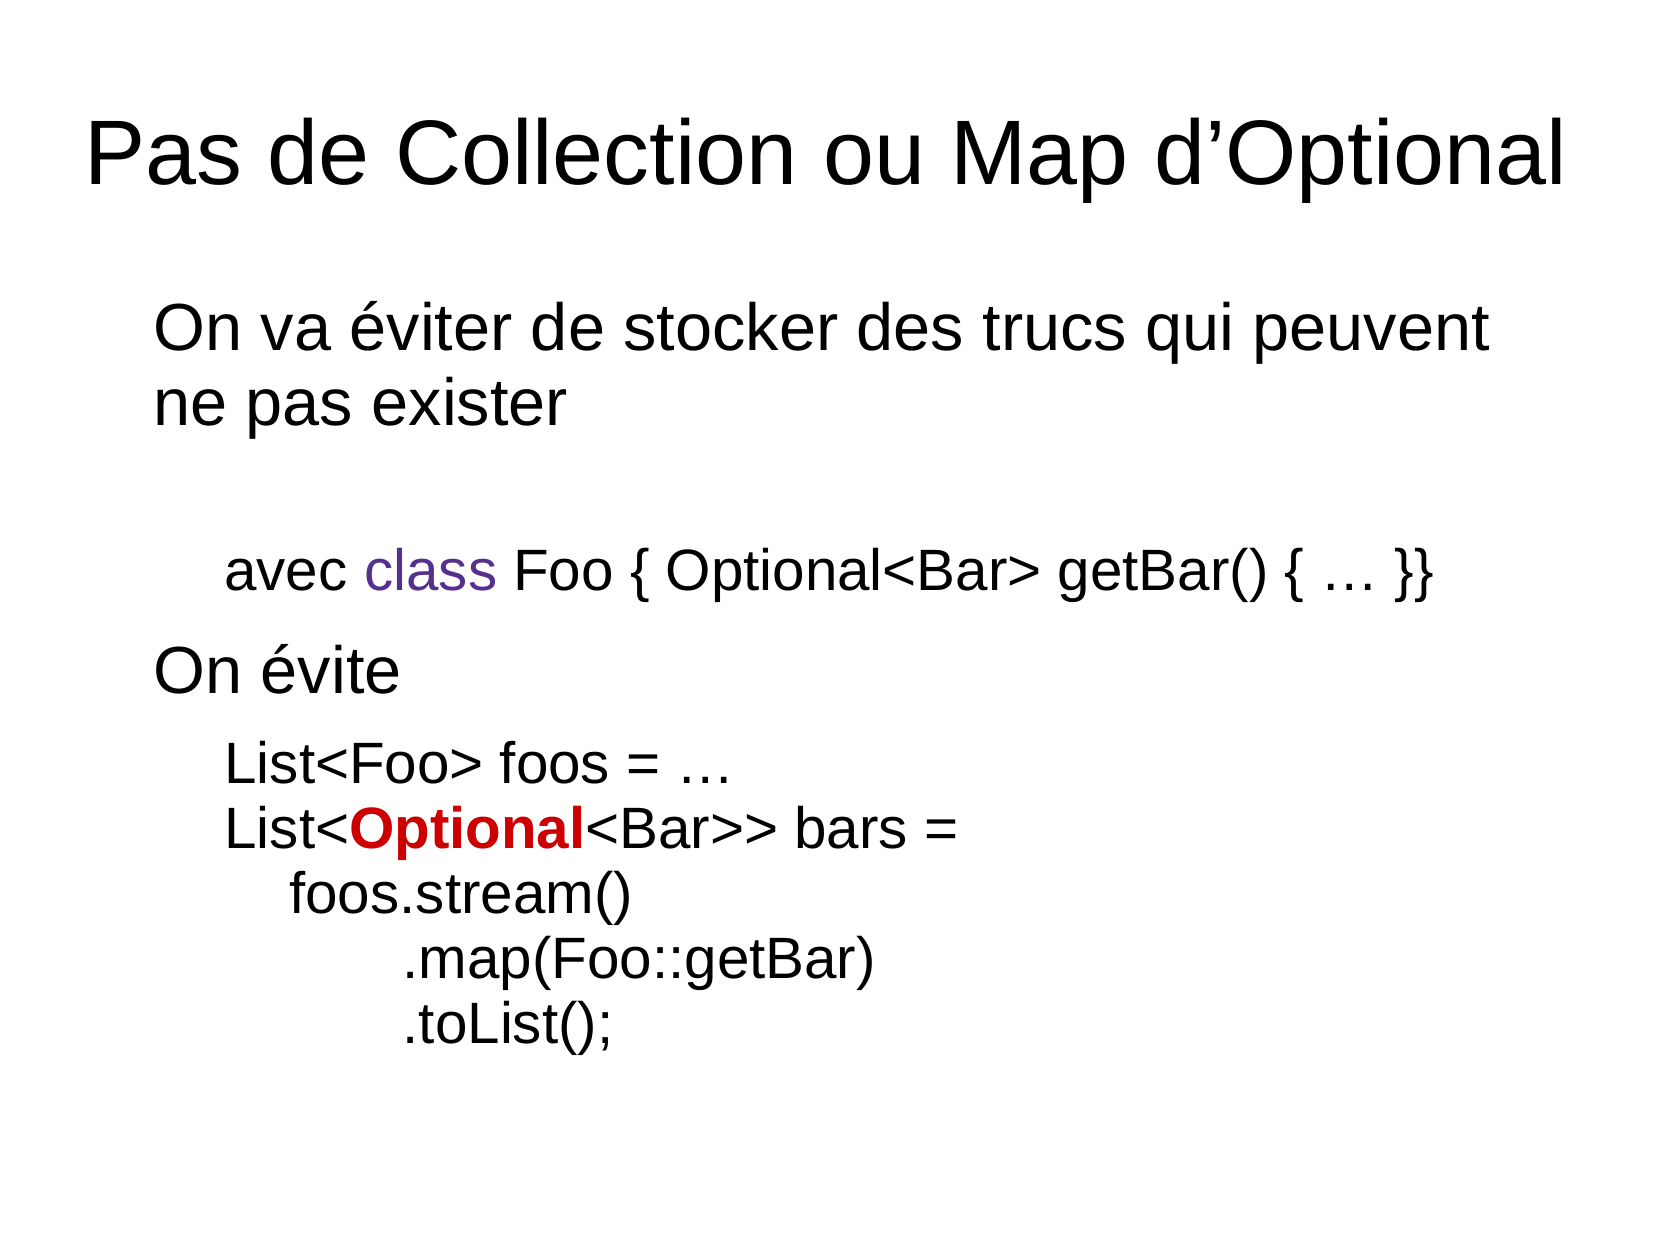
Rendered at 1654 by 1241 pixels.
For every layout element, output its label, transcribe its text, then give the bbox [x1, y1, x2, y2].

list On va éviter de stocker des trucs qui peuvent ne pas exister avec class Foo { Optional<Bar> getBar() { … }} On évite List<Foo> foos = … List<Optional<Bar>> bars = foos.stream() .map(Foo::getBar) .toList(); [82, 290, 1571, 1186]
title Pas de Collection ou Map d’Optional [82, 49, 1571, 257]
